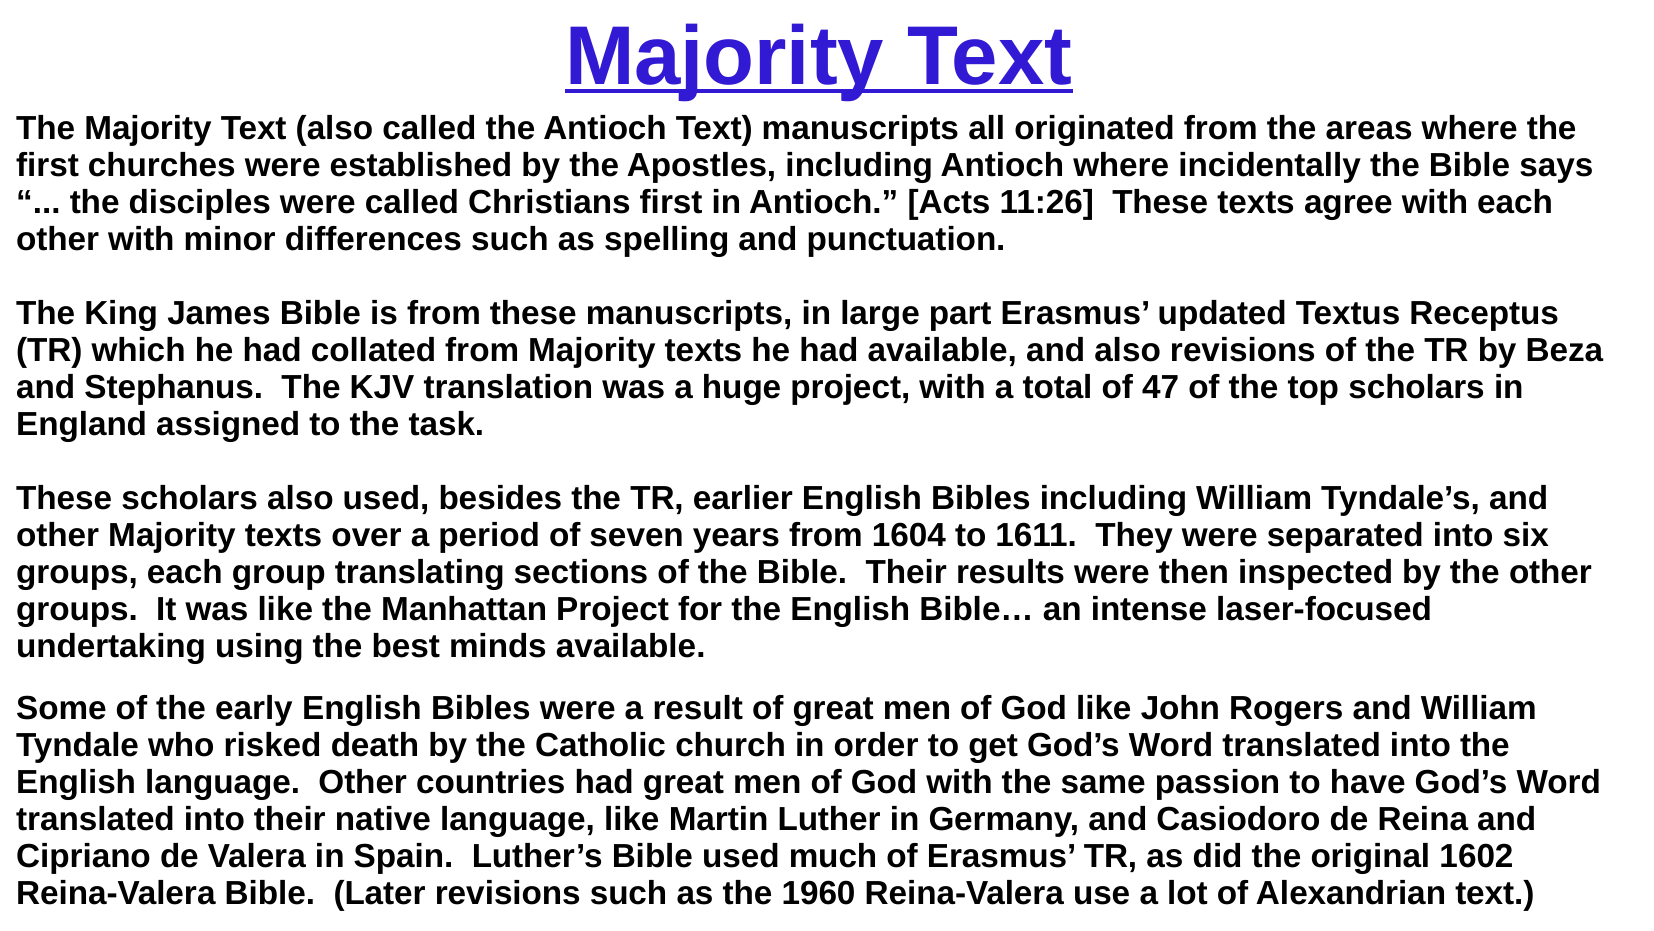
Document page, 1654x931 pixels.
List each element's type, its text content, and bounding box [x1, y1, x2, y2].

text_box Majority Text [472, 1, 1165, 101]
text_box The Majority Text (also called the Antioch Text) manuscripts all originated from the areas where the first churches were established by the Apostles, including Antioch where incidentally the Bible says “... the disciples were called Christians first in Antioch.” [Acts 11:26] These texts agree with each other with minor differences such as spelling and punctuation. The King James Bible is from these manuscripts, in large part Erasmus’ updated Textus Receptus (TR) which he had collated from Majority texts he had available, and also revisions of the TR by Beza and Stephanus. The KJV translation was a huge project, with a total of 47 of the top scholars in England assigned to the task. These scholars also used, besides the TR, earlier English Bibles including William Tyndale’s, and other Majority texts over a period of seven years from 1604 to 1611. They were separated into six groups, each group translating sections of the Bible. Their results were then inspected by the other groups. It was like the Manhattan Project for the English Bible… an intense laser-focused undertaking using the best minds available. Some of the early English Bibles were a result of great men of God like John Rogers and William Tyndale who risked death by the Catholic church in order to get God’s Word translated into the English language. Other countries had great men of God with the same passion to have God’s Word translated into their native language, like Martin Luther in Germany, and Casiodoro de Reina and Cipriano de Valera in Spain. Luther’s Bible used much of Erasmus’ TR, as did the original 1602 Reina-Valera Bible. (Later revisions such as the 1960 Reina-Valera use a lot of Alexandrian text.) [1, 101, 1629, 928]
